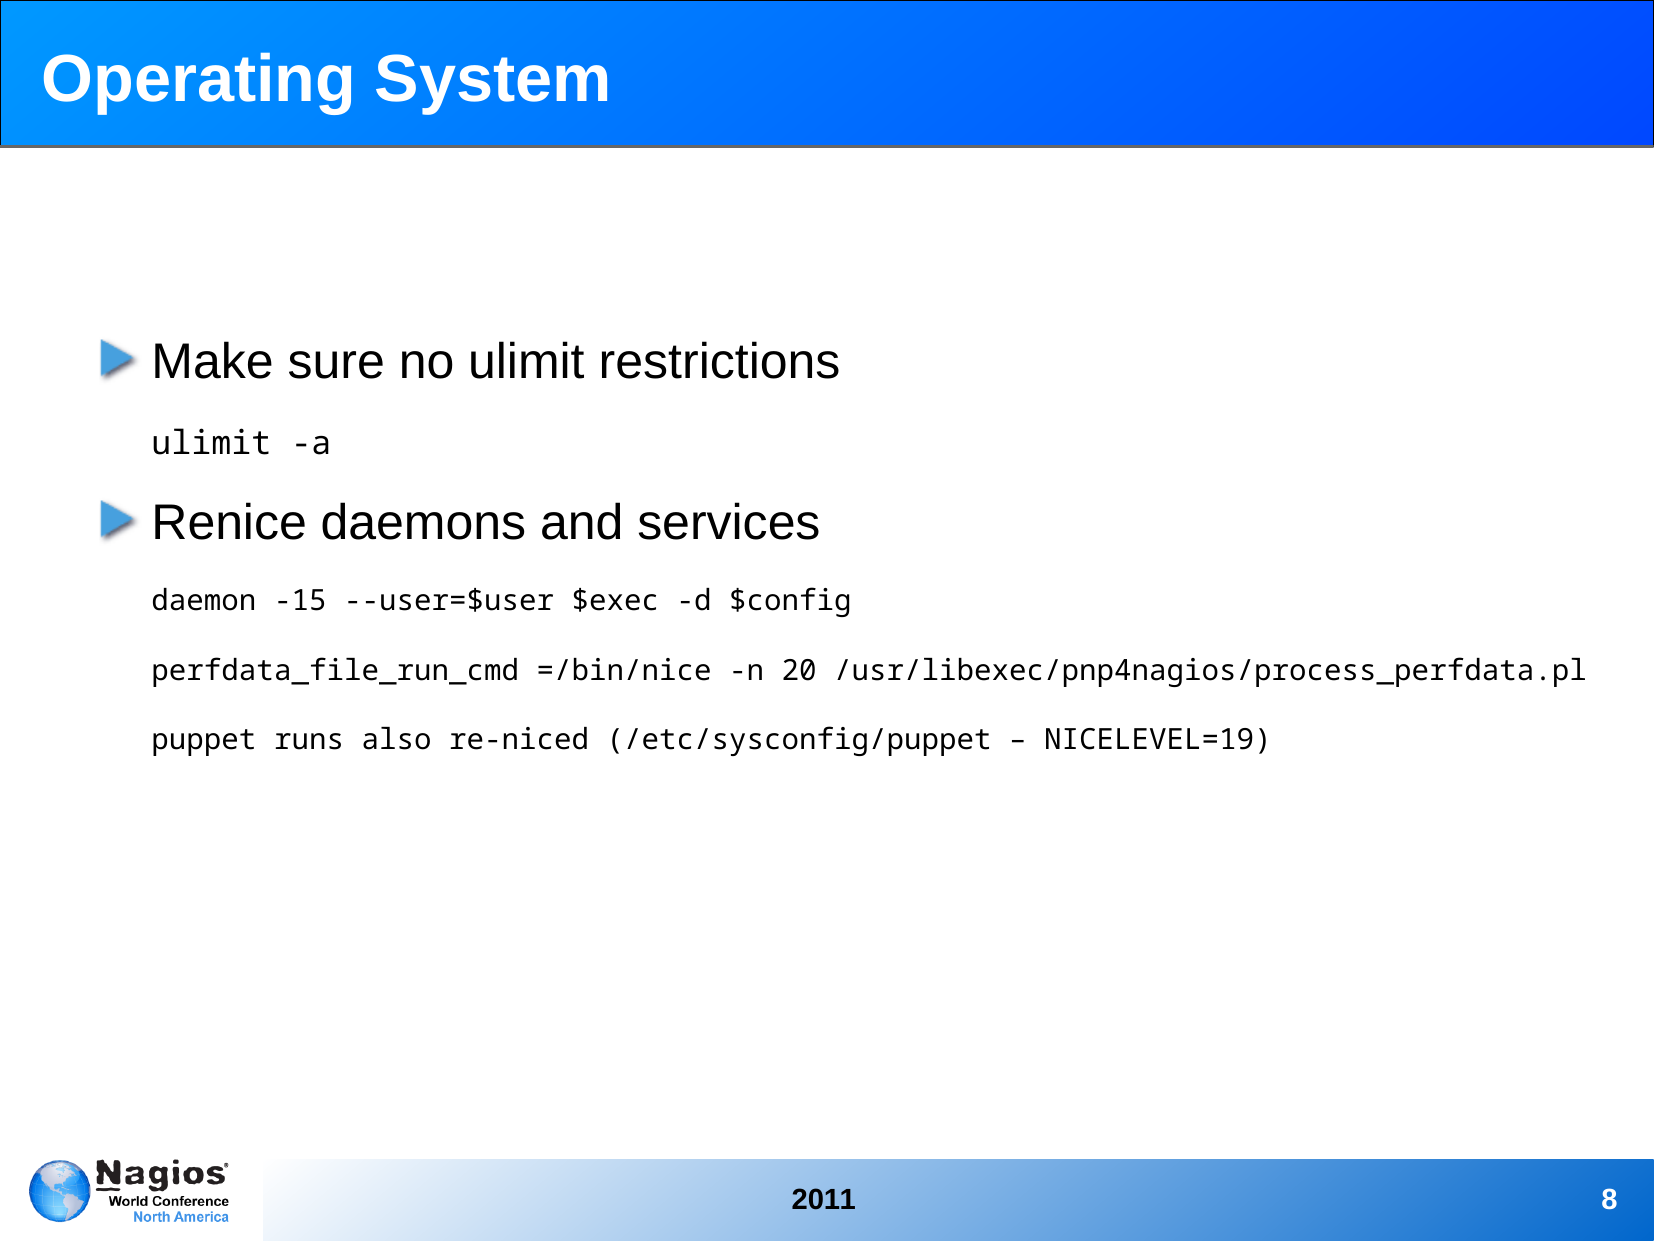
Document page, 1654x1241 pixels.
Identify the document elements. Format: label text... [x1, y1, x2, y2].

list Make sure no ulimit restrictions ulimit -a Renice daemons and services daemon -15 --user=$user $exec -d $config perfdata_file_run_cmd =/bin/nice -n 20 /usr/libexec/pnp4nagios/process_perfdata.pl puppet runs also re-niced (/etc/sysconfig/puppet – NICELEVEL=19) [80, 253, 1608, 1072]
picture [29, 1159, 229, 1235]
title Operating System [41, 29, 1248, 127]
